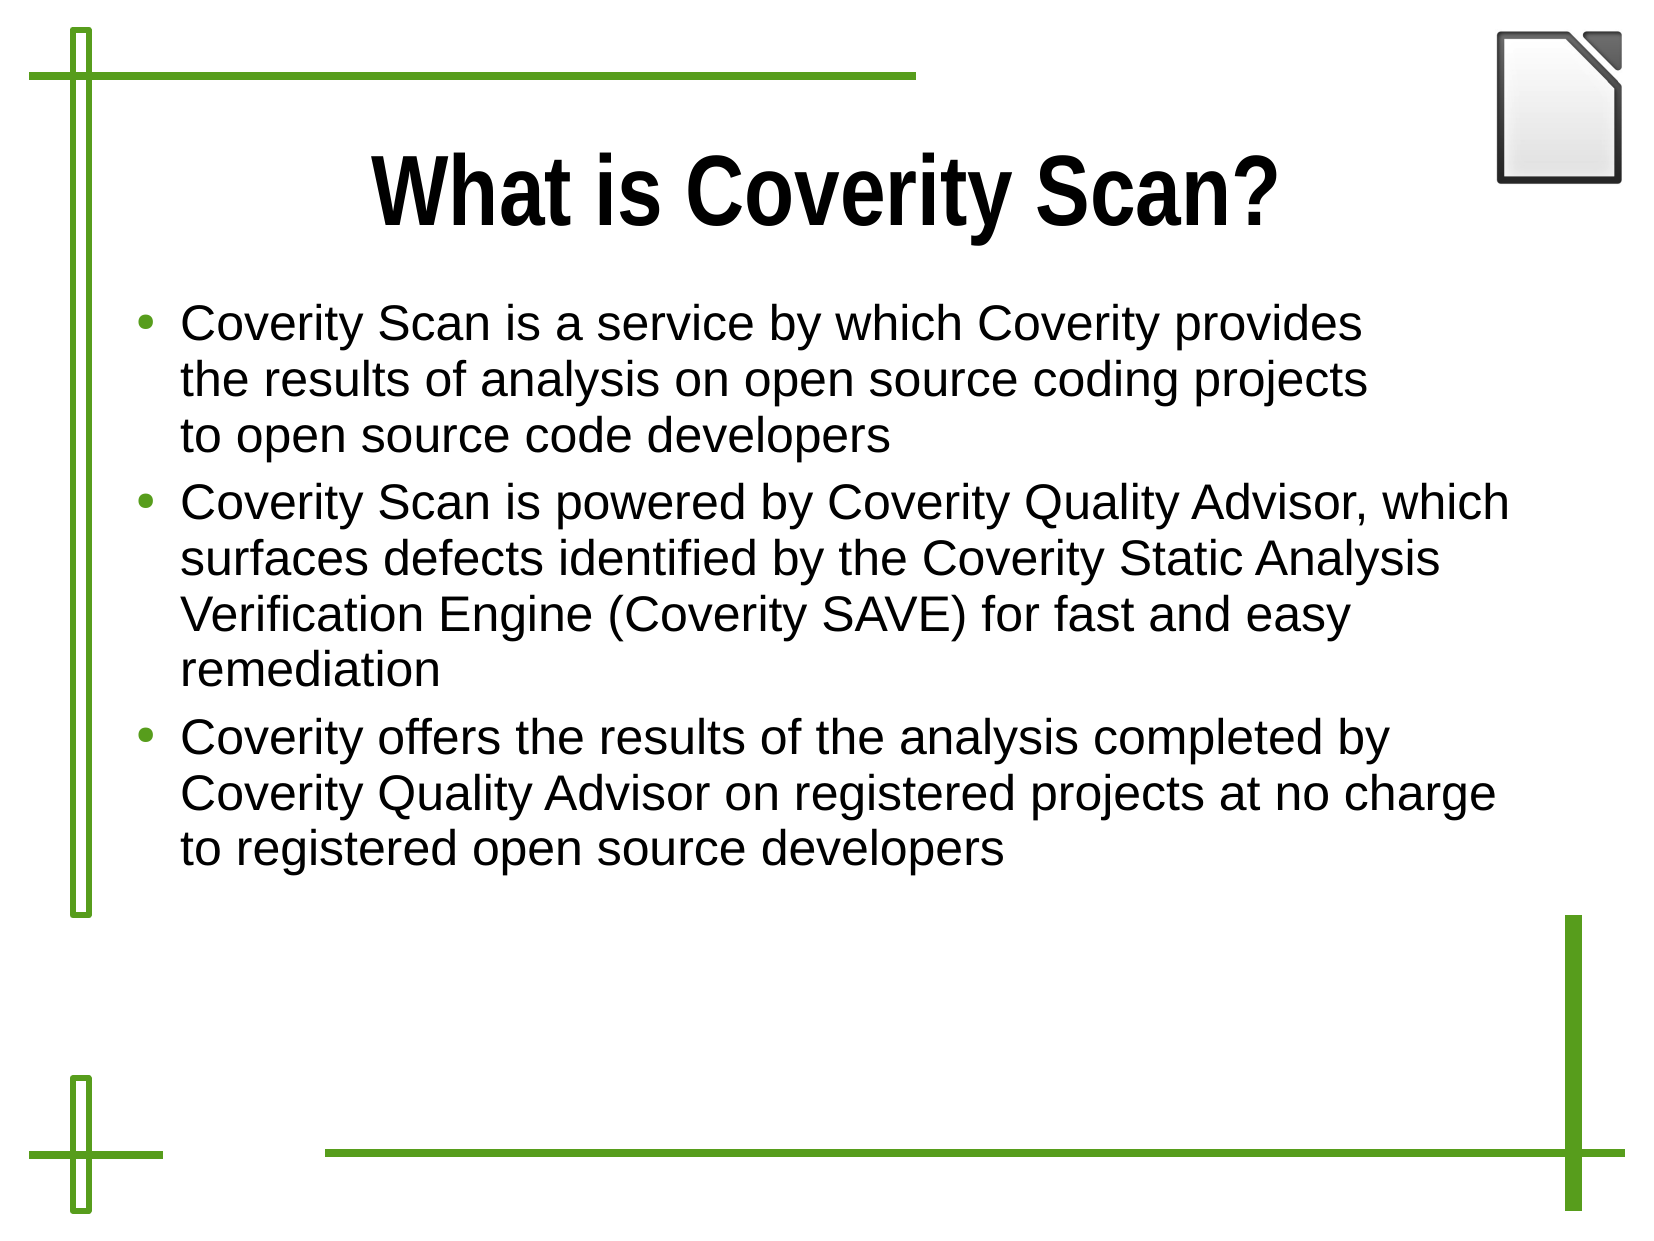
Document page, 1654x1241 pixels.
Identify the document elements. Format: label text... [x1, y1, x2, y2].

picture [1494, 29, 1624, 186]
title What is Coverity Scan? [118, 118, 1536, 260]
list Coverity Scan is a service by which Coverity provides the results of analysis on open source coding projects to open source code developers Coverity Scan is powered by Coverity Quality Advisor, which surfaces defects identified by the Coverity Static Analysis Verification Engine (Coverity SAVE) for fast and easy remediation Coverity offers the results of the analysis completed by Coverity Quality Advisor on registered projects at no charge to registered open source developers [118, 295, 1536, 1123]
